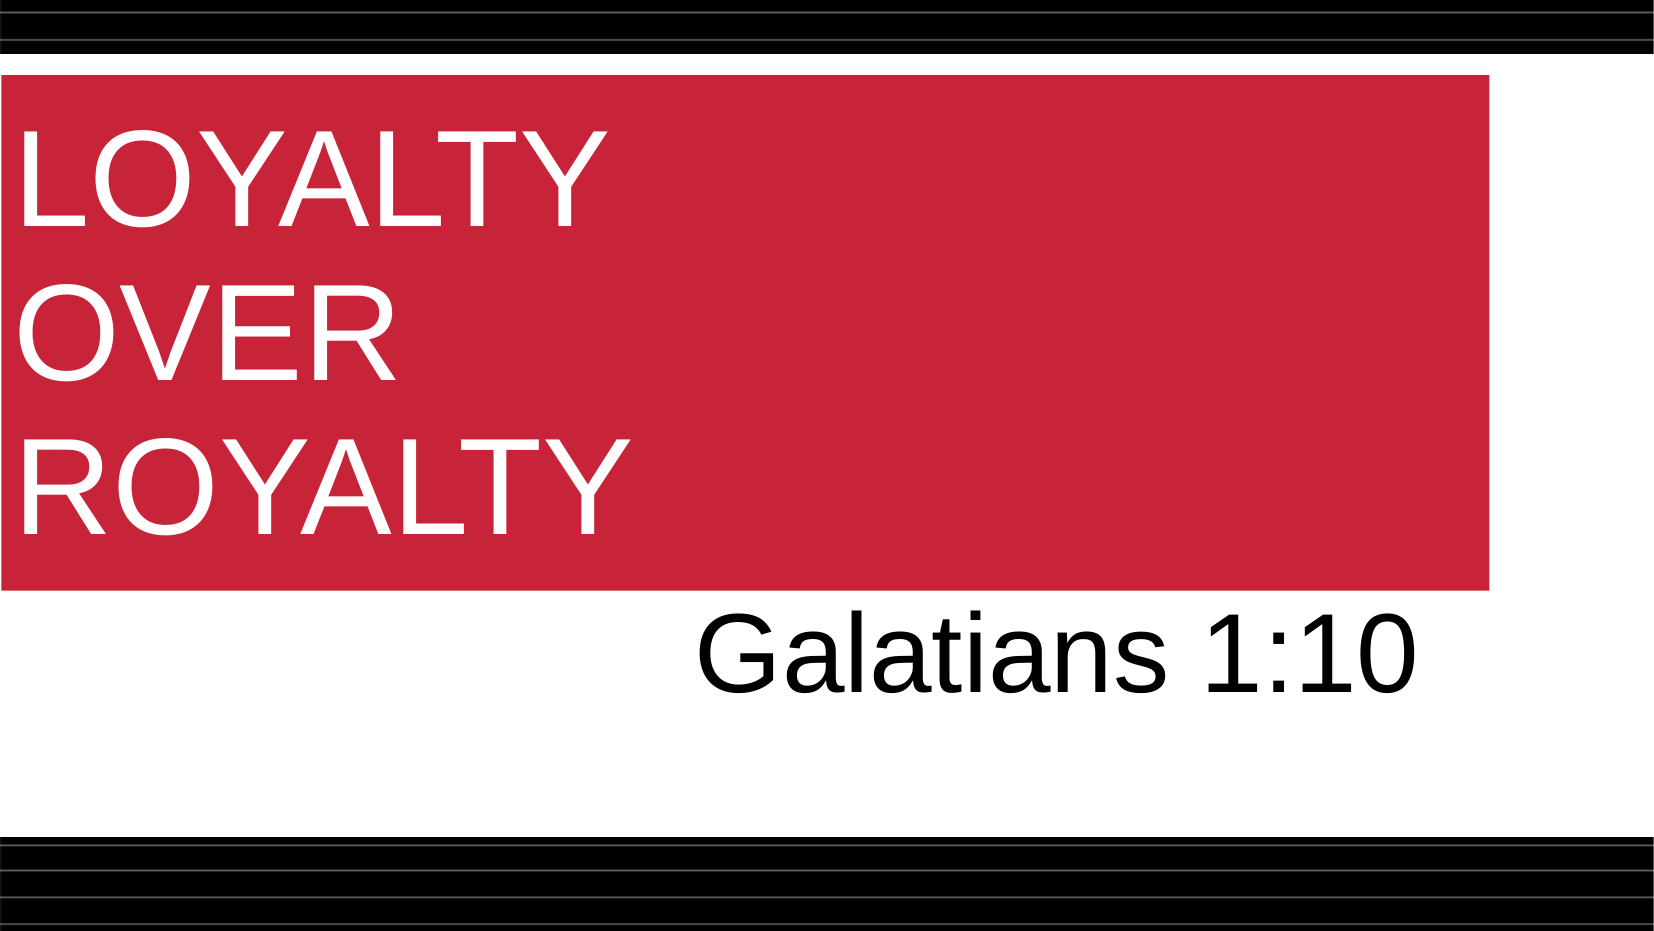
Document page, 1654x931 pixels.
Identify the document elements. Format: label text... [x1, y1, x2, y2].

picture [0, 0, 1654, 54]
picture [0, 837, 1654, 931]
subtitle Galatians 1:10 [625, 590, 1489, 804]
title LOYALTY OVER ROYALTY [1, 75, 1490, 591]
